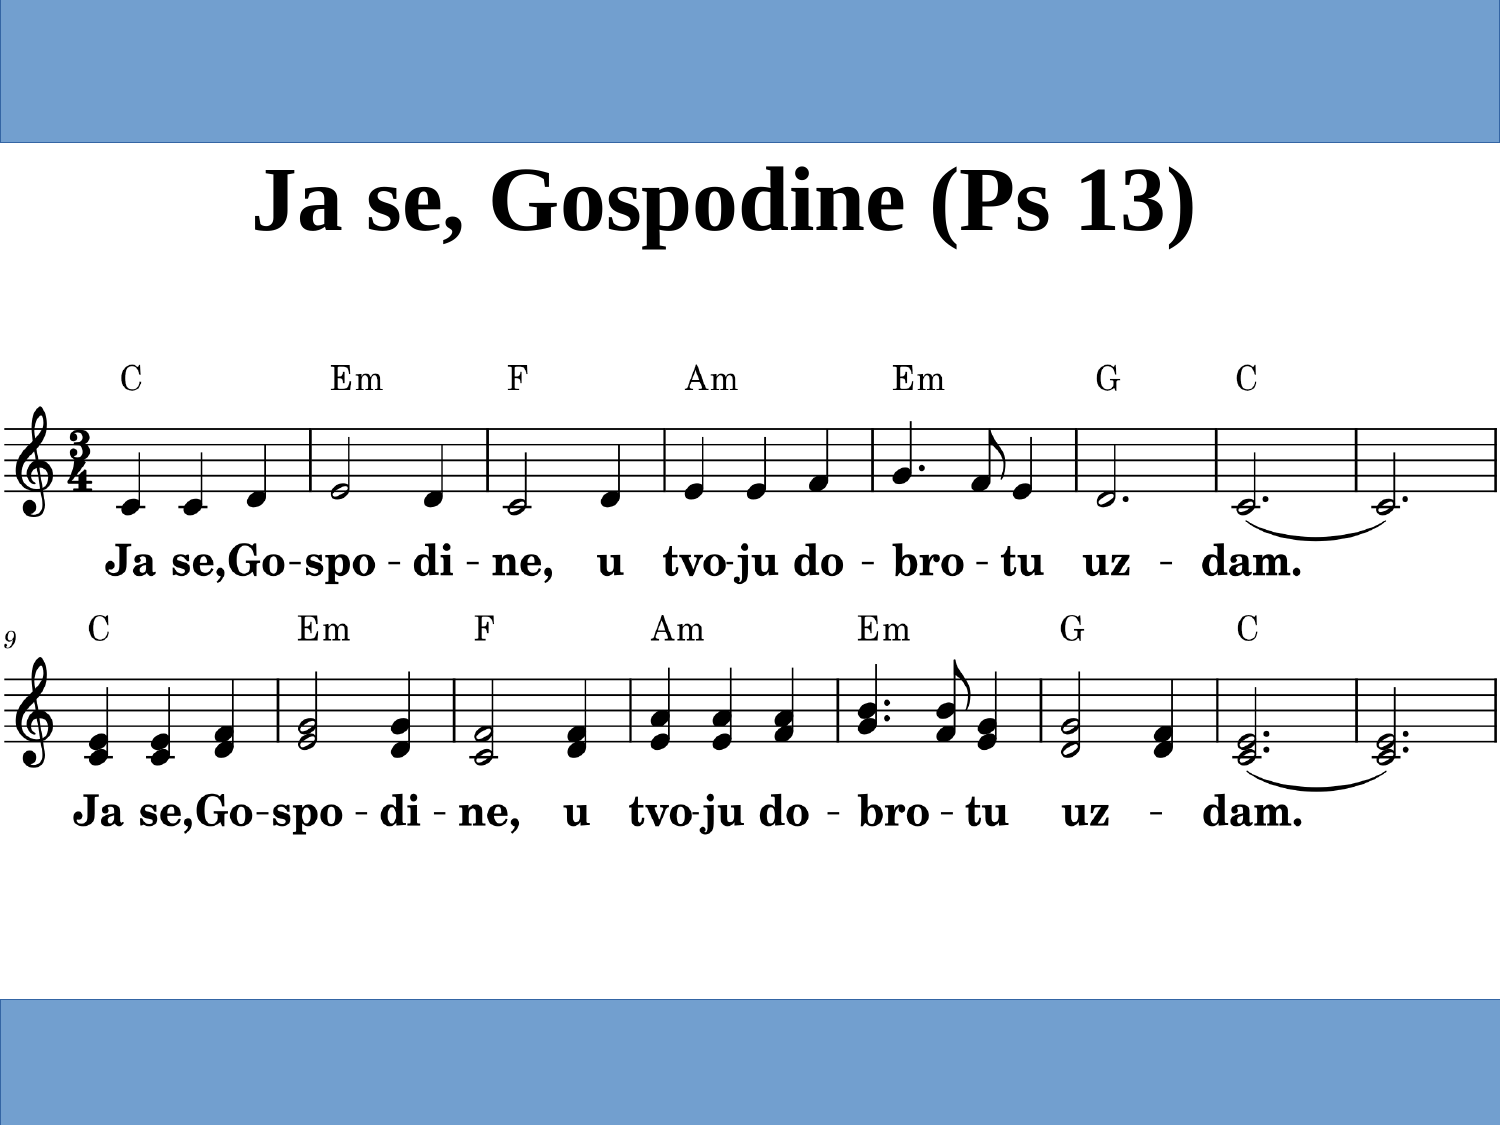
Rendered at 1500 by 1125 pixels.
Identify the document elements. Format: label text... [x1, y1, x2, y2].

picture [0, 324, 1500, 857]
text_box Ja se, Gospodine (Ps 13) [87, 99, 1363, 288]
